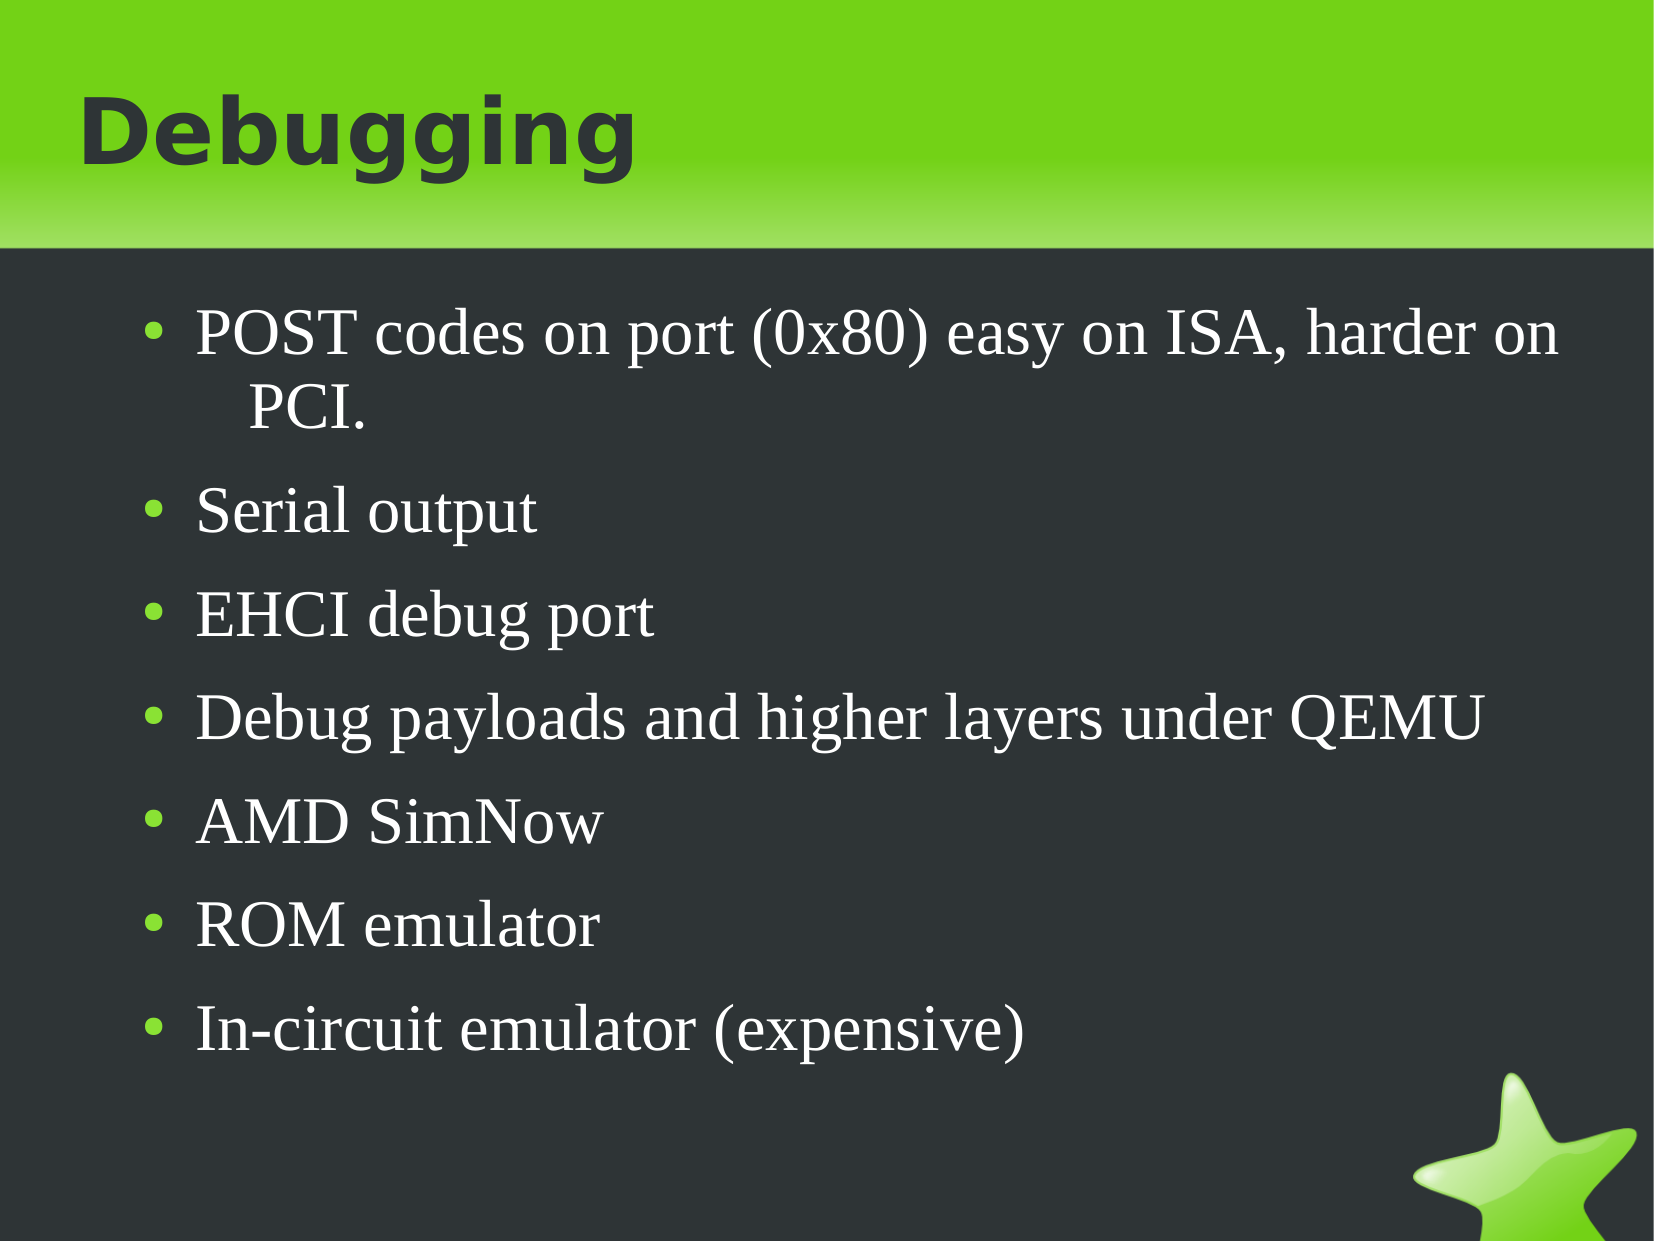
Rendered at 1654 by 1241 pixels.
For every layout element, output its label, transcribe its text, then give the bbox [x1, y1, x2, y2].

list POST codes on port (0x80) easy on ISA, harder on PCI. Serial output EHCI debug port Debug payloads and higher layers under QEMU AMD SimNow ROM emulator In-circuit emulator (expensive) [106, 295, 1595, 1119]
picture [0, 0, 1654, 1241]
title Debugging [76, 29, 1565, 237]
